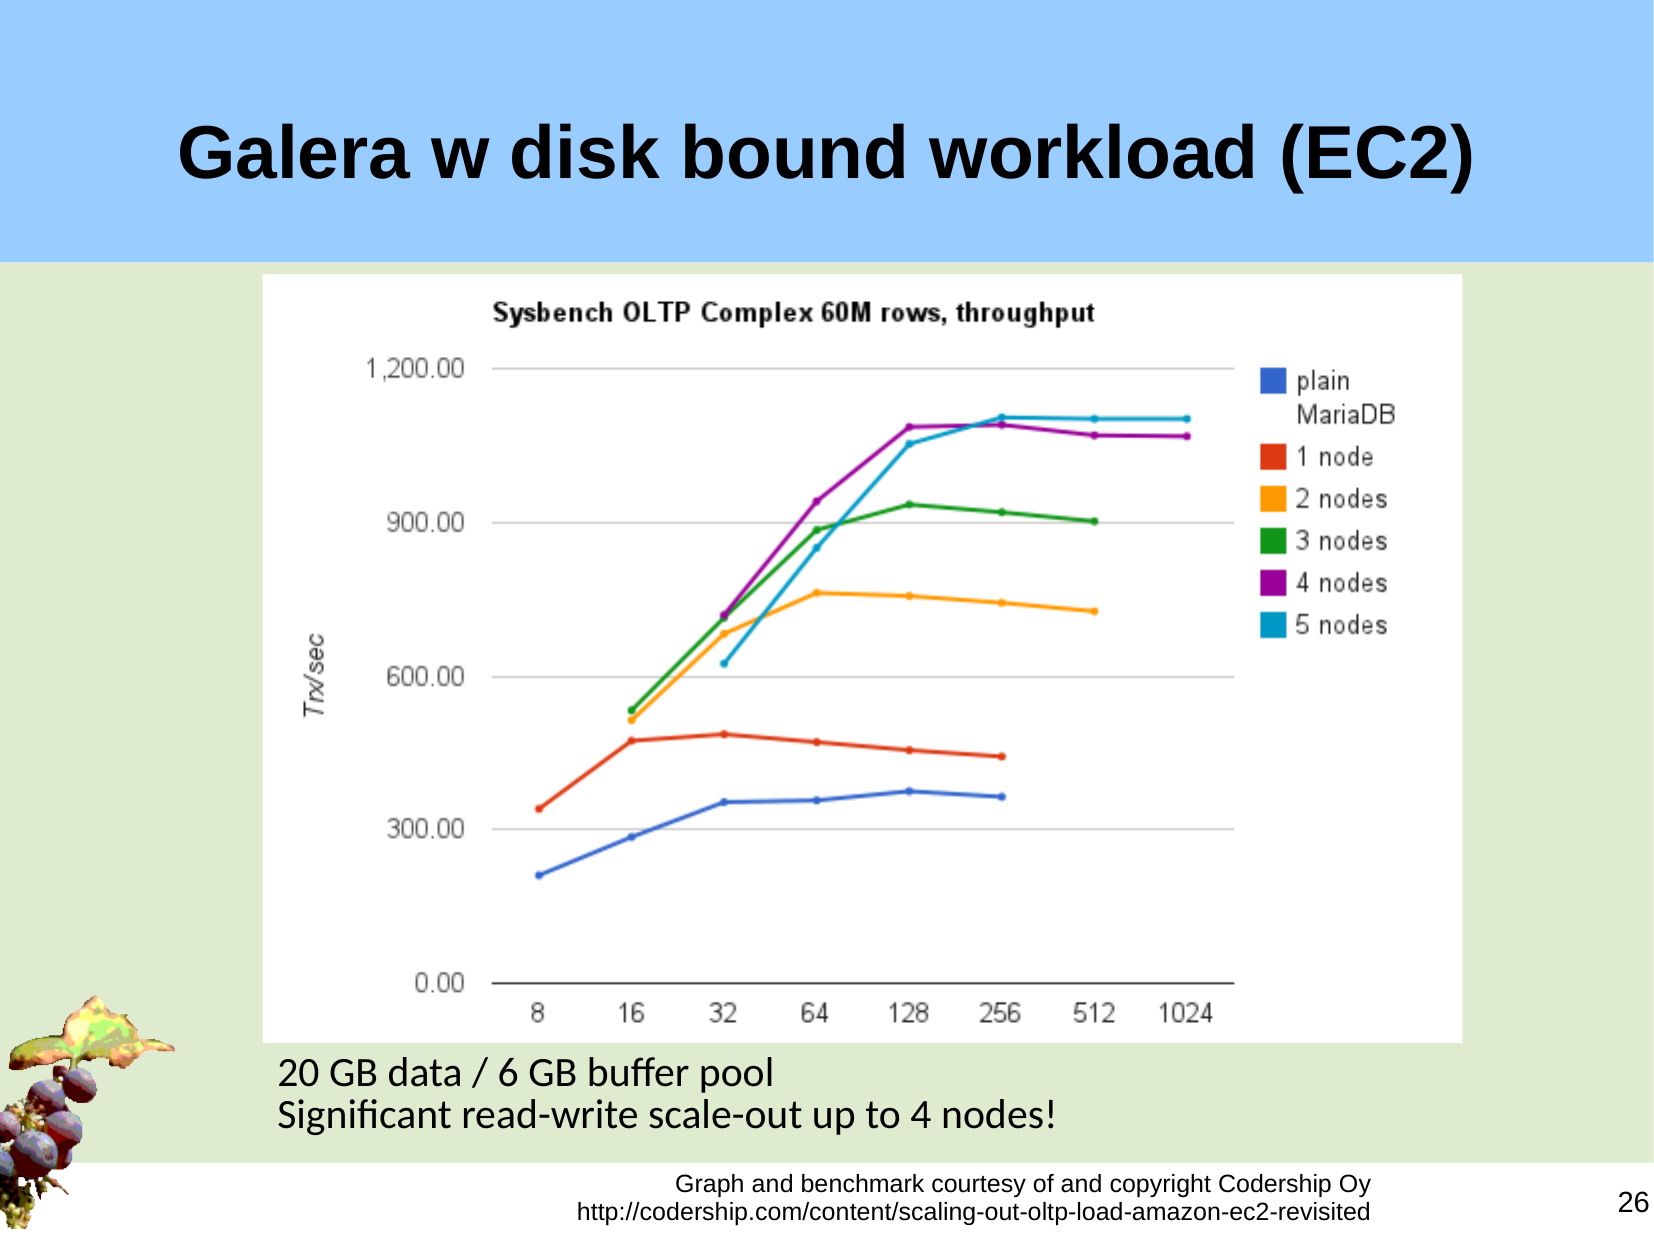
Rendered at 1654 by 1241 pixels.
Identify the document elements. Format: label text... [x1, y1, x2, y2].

text_box 20 GB data / 6 GB buffer pool Significant read-write scale-out up to 4 nodes! [262, 1047, 1576, 1189]
picture [262, 274, 1463, 1043]
picture [0, 990, 188, 1229]
title Galera w disk bound workload (EC2) [82, 49, 1571, 257]
text_box Graph and benchmark courtesy of and copyright Codership Oy http://codership.com/content/scaling-out-oltp-load-amazon-ec2-revisited [170, 1162, 1388, 1234]
